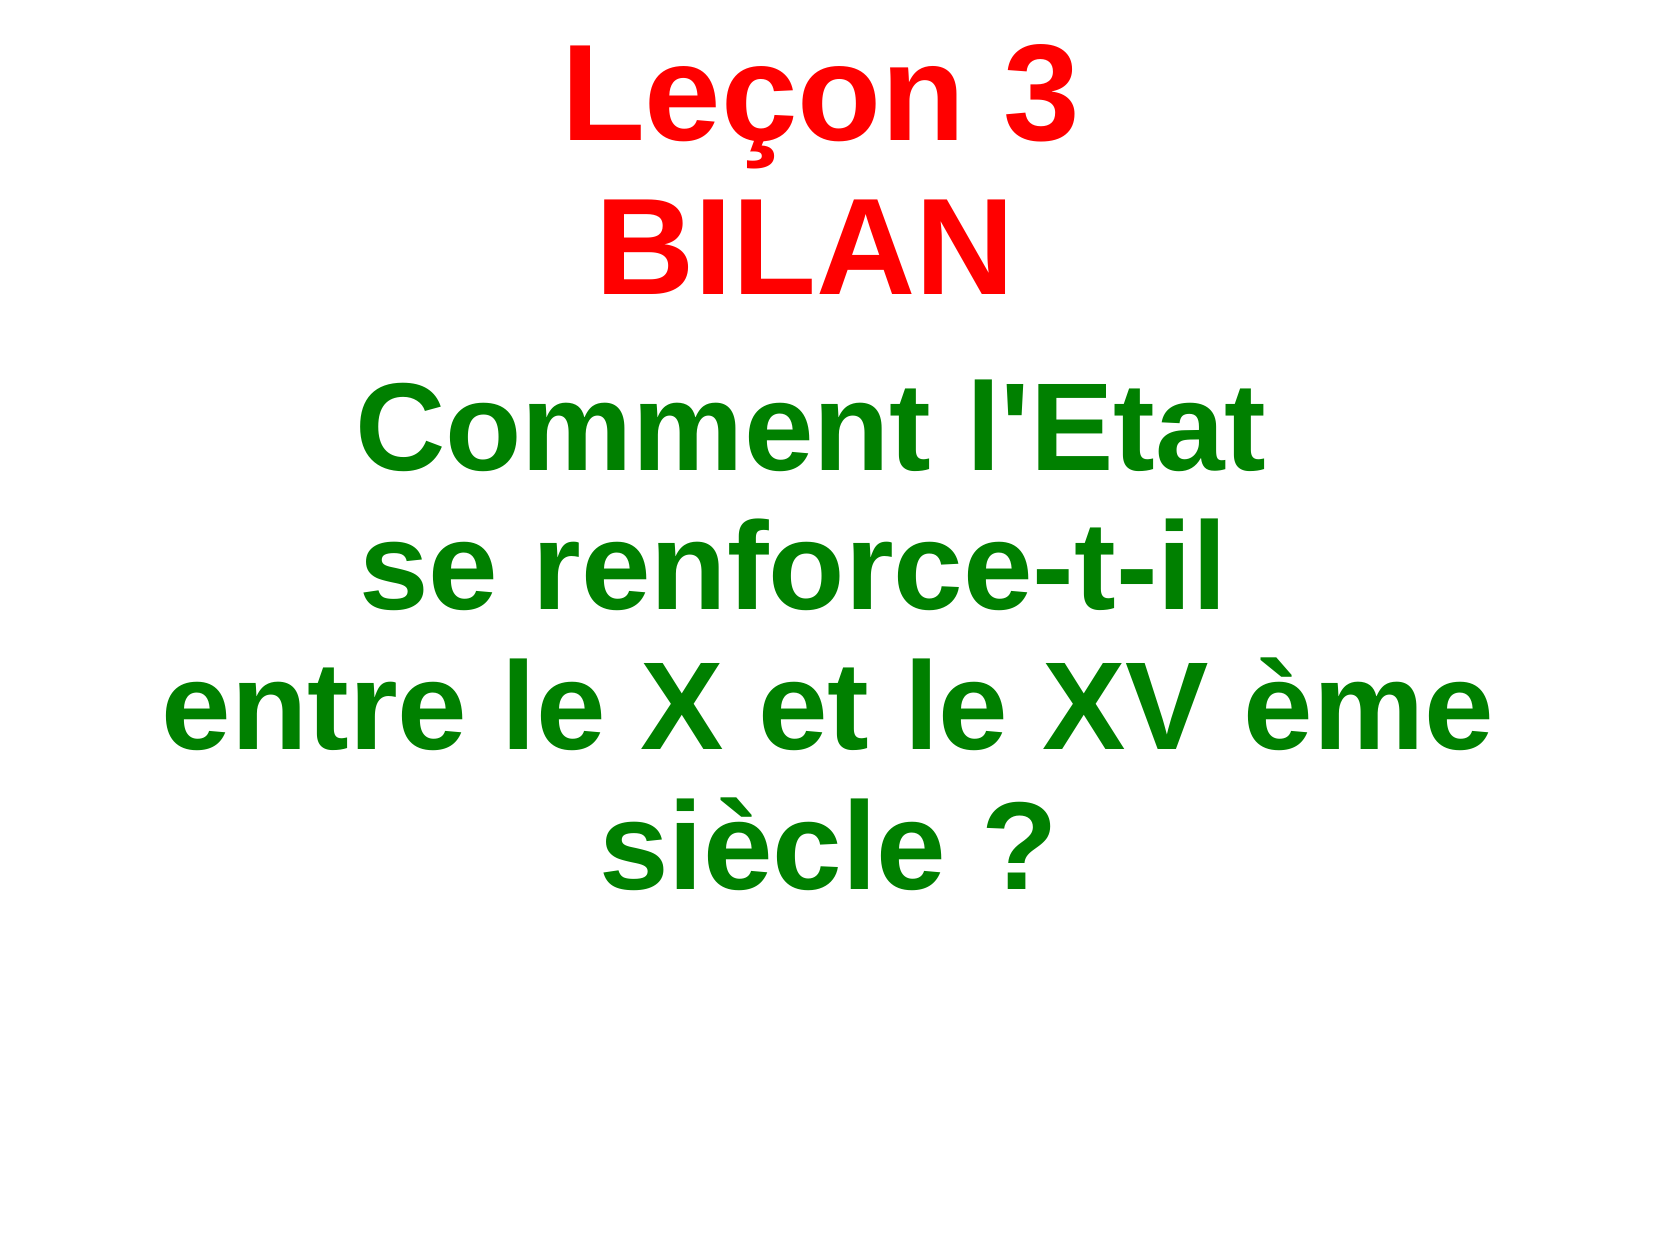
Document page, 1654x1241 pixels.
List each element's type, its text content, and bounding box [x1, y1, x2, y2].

text_box Comment l'Etat se renforce-t-il entre le X et le XV ème siècle ? [29, 349, 1628, 1063]
title Leçon 3 BILAN [76, 15, 1565, 324]
